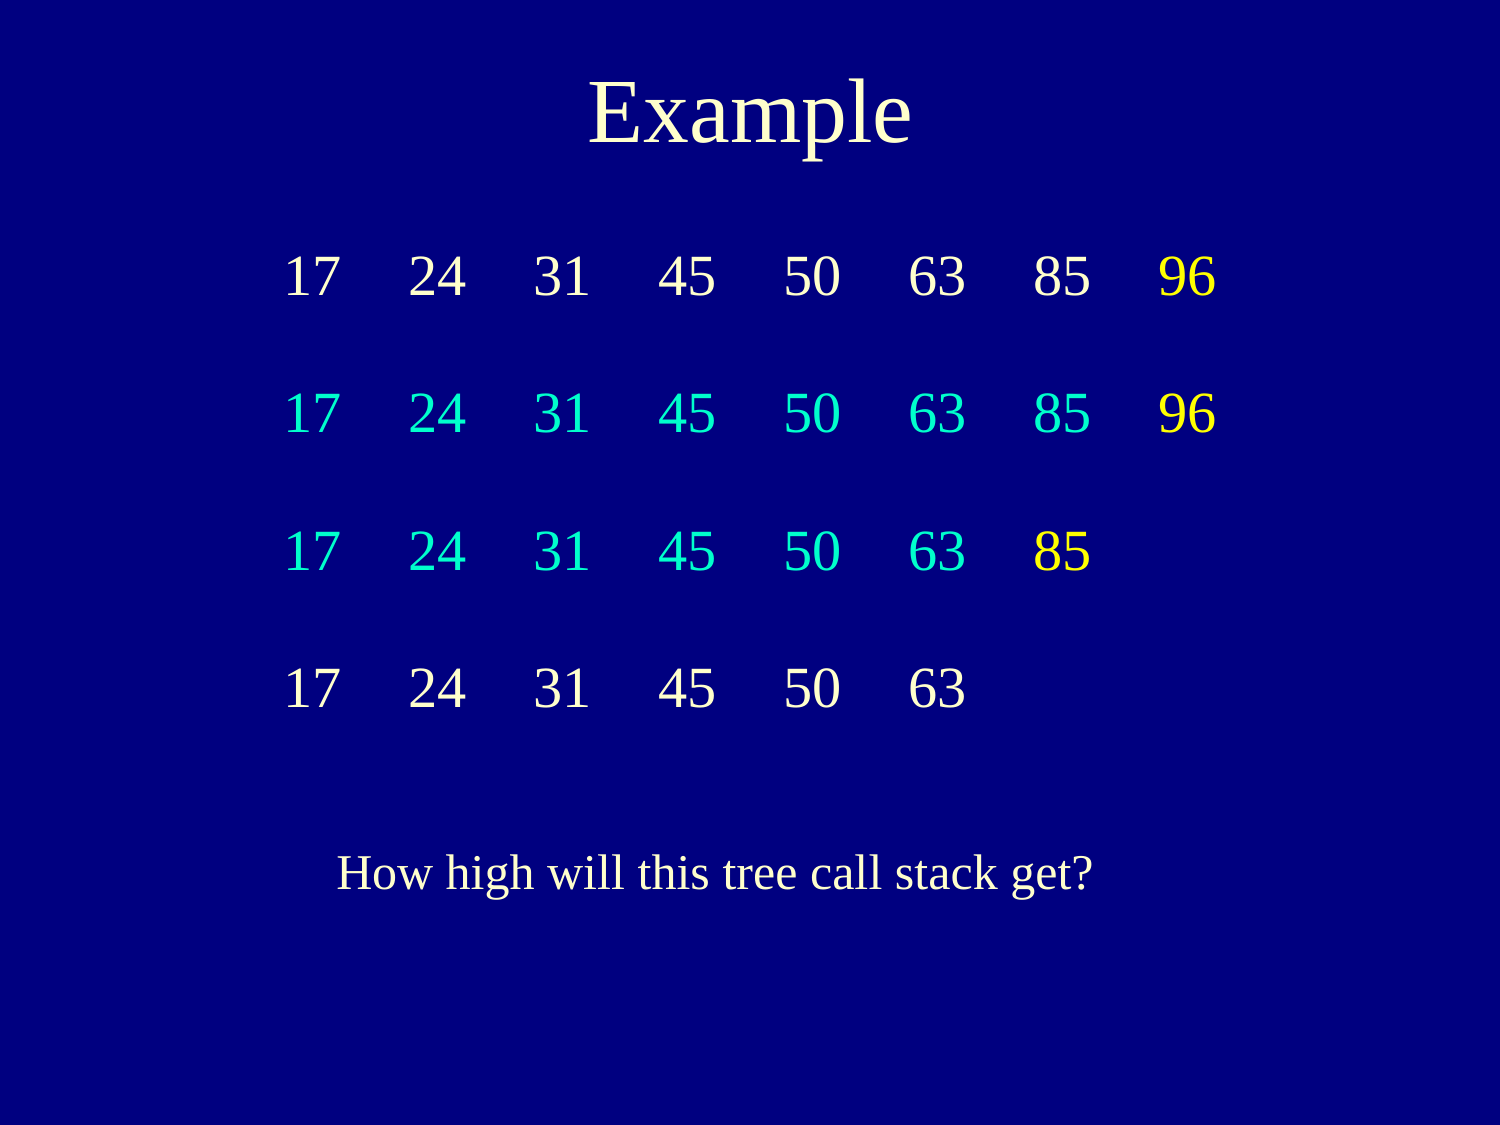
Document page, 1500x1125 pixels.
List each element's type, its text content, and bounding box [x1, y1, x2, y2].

table_header 17 [250, 504, 375, 600]
table_header 24 [375, 229, 500, 325]
table_header 63 [875, 229, 1000, 325]
table_header 63 [875, 642, 1000, 737]
table_header 45 [625, 504, 750, 600]
title Example [22, 43, 1480, 169]
table_header 50 [750, 642, 875, 737]
table_header 31 [500, 504, 625, 600]
table_header 85 [1000, 367, 1125, 463]
table_header 45 [625, 229, 750, 325]
table_header 31 [500, 642, 625, 737]
table_header 63 [875, 367, 1000, 463]
text_box How high will this tree call stack get? [321, 831, 1110, 908]
table_header 85 [1000, 504, 1125, 600]
table_header 31 [500, 367, 625, 463]
table_header 96 [1125, 229, 1250, 325]
table_header 45 [625, 642, 750, 737]
table_header 50 [750, 504, 875, 600]
table_header 45 [625, 367, 750, 463]
table_header 17 [250, 229, 375, 325]
table_header 50 [750, 367, 875, 463]
table_header 85 [1000, 229, 1125, 325]
table_header 96 [1125, 367, 1250, 463]
table_header 24 [375, 642, 500, 737]
table_header 50 [750, 229, 875, 325]
table_header 31 [500, 229, 625, 325]
table_header 24 [375, 367, 500, 463]
table_header 63 [875, 504, 1000, 600]
table_header 24 [375, 504, 500, 600]
table_header 17 [250, 367, 375, 463]
table_header 17 [250, 642, 375, 737]
